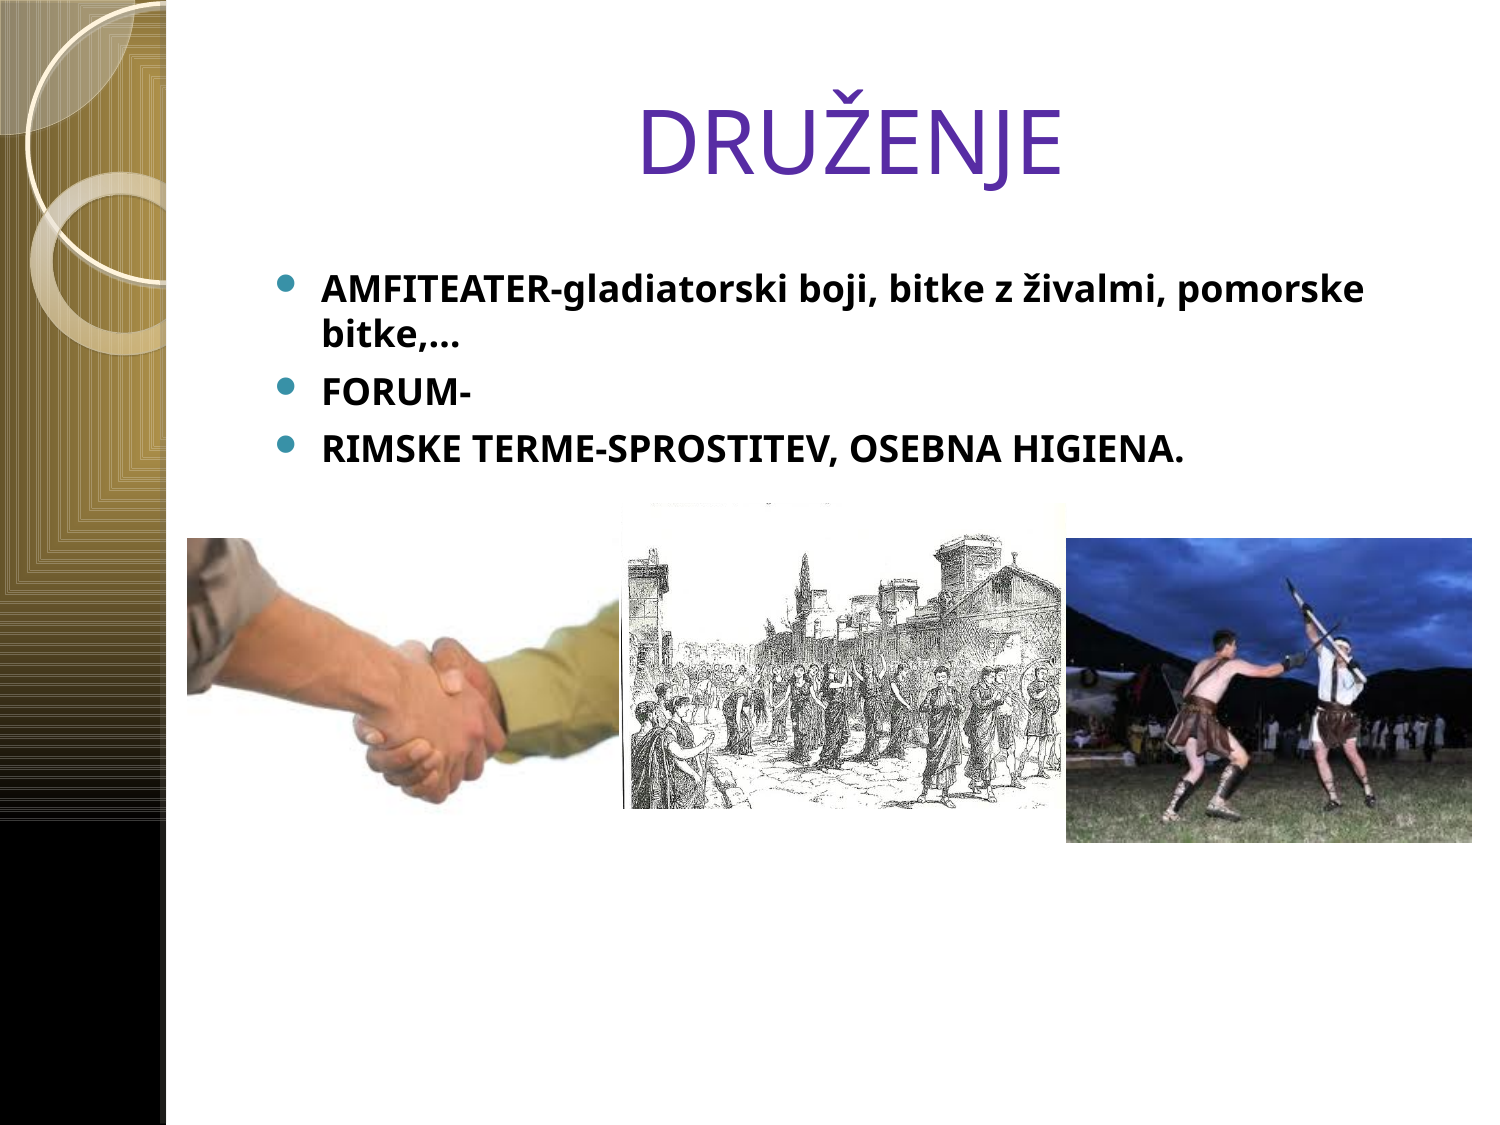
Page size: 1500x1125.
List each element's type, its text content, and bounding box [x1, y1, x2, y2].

picture [187, 538, 619, 825]
list AMFITEATER-gladiatorski boji, bitke z živalmi, pomorske bitke,… FORUM- RIMSKE TERME-SPROSTITEV, OSEBNA HIGIENA. [246, 257, 1476, 1046]
picture [621, 503, 1472, 843]
title DRUŽENJE [235, 45, 1466, 233]
